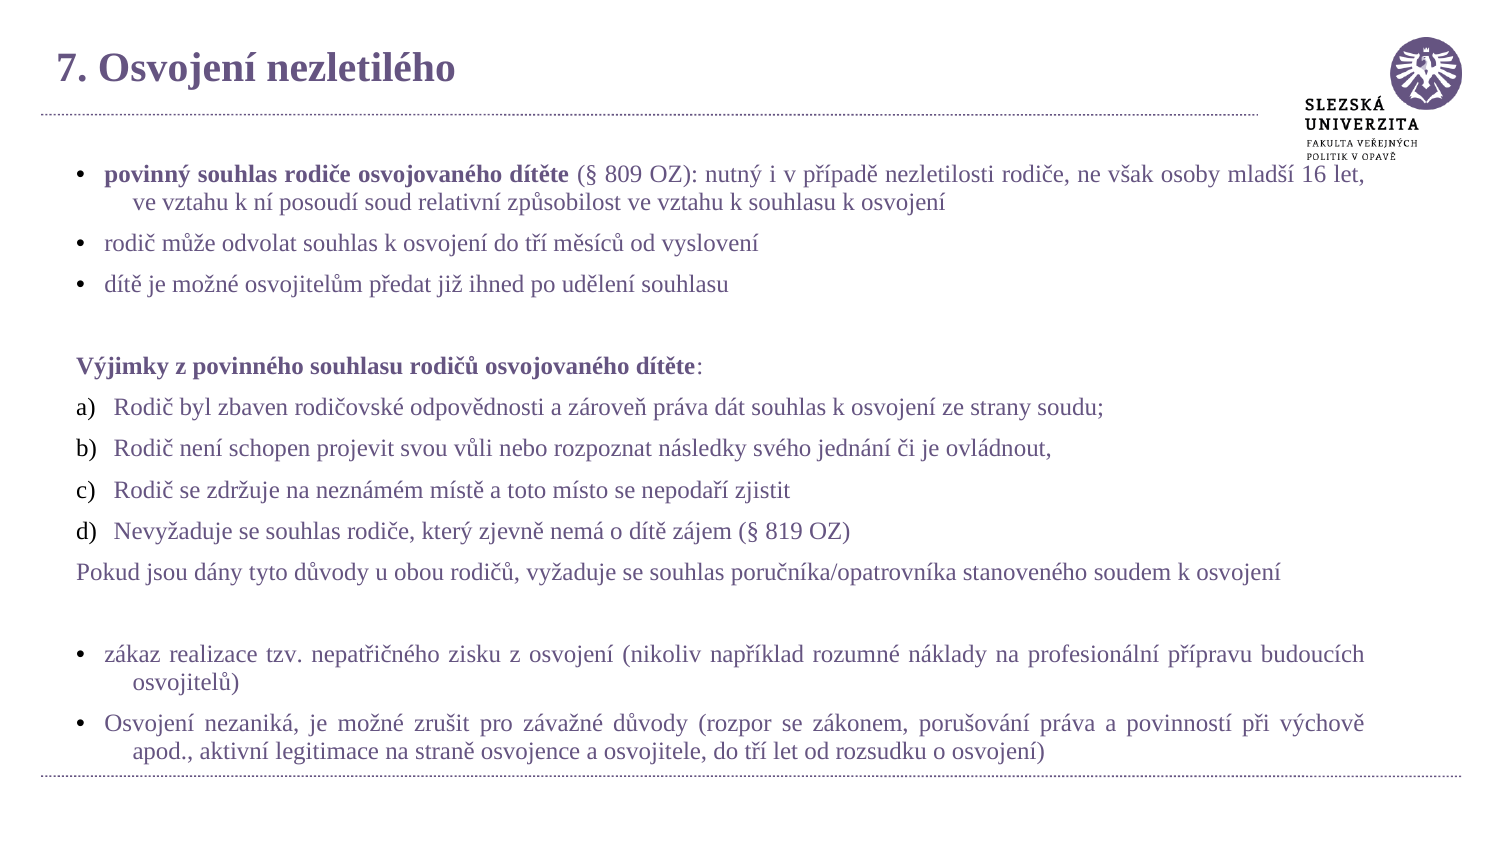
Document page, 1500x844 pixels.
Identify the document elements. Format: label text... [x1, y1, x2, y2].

title 7. Osvojení nezletilého [41, 32, 1220, 116]
text_box povinný souhlas rodiče osvojovaného dítěte (§ 809 OZ): nutný i v případě nezletilosti rodiče, ne však osoby mladší 16 let, ve vztahu k ní posoudí soud relativní způsobilost ve vztahu k souhlasu k osvojení rodič může odvolat souhlas k osvojení do tří měsíců od vyslovení dítě je možné osvojitelům předat již ihned po udělení souhlasu Výjimky z povinného souhlasu rodičů osvojovaného dítěte: Rodič byl zbaven rodičovské odpovědnosti a zároveň práva dát souhlas k osvojení ze strany soudu; Rodič není schopen projevit svou vůli nebo rozpoznat následky svého jednání či je ovládnout, Rodič se zdržuje na neznámém místě a toto místo se nepodaří zjistit Nevyžaduje se souhlas rodiče, který zjevně nemá o dítě zájem (§ 819 OZ) Pokud jsou dány tyto důvody u obou rodičů, vyžaduje se souhlas poručníka/opatrovníka stanoveného soudem k osvojení zákaz realizace tzv. nepatřičného zisku z osvojení (nikoliv například rozumné náklady na profesionální přípravu budoucích osvojitelů) Osvojení nezaniká, je možné zrušit pro závažné důvody (rozpor se zákonem, porušování práva a povinností při výchově apod., aktivní legitimace na straně osvojence a osvojitele, do tří let od rozsudku o osvojení) [61, 152, 1382, 775]
